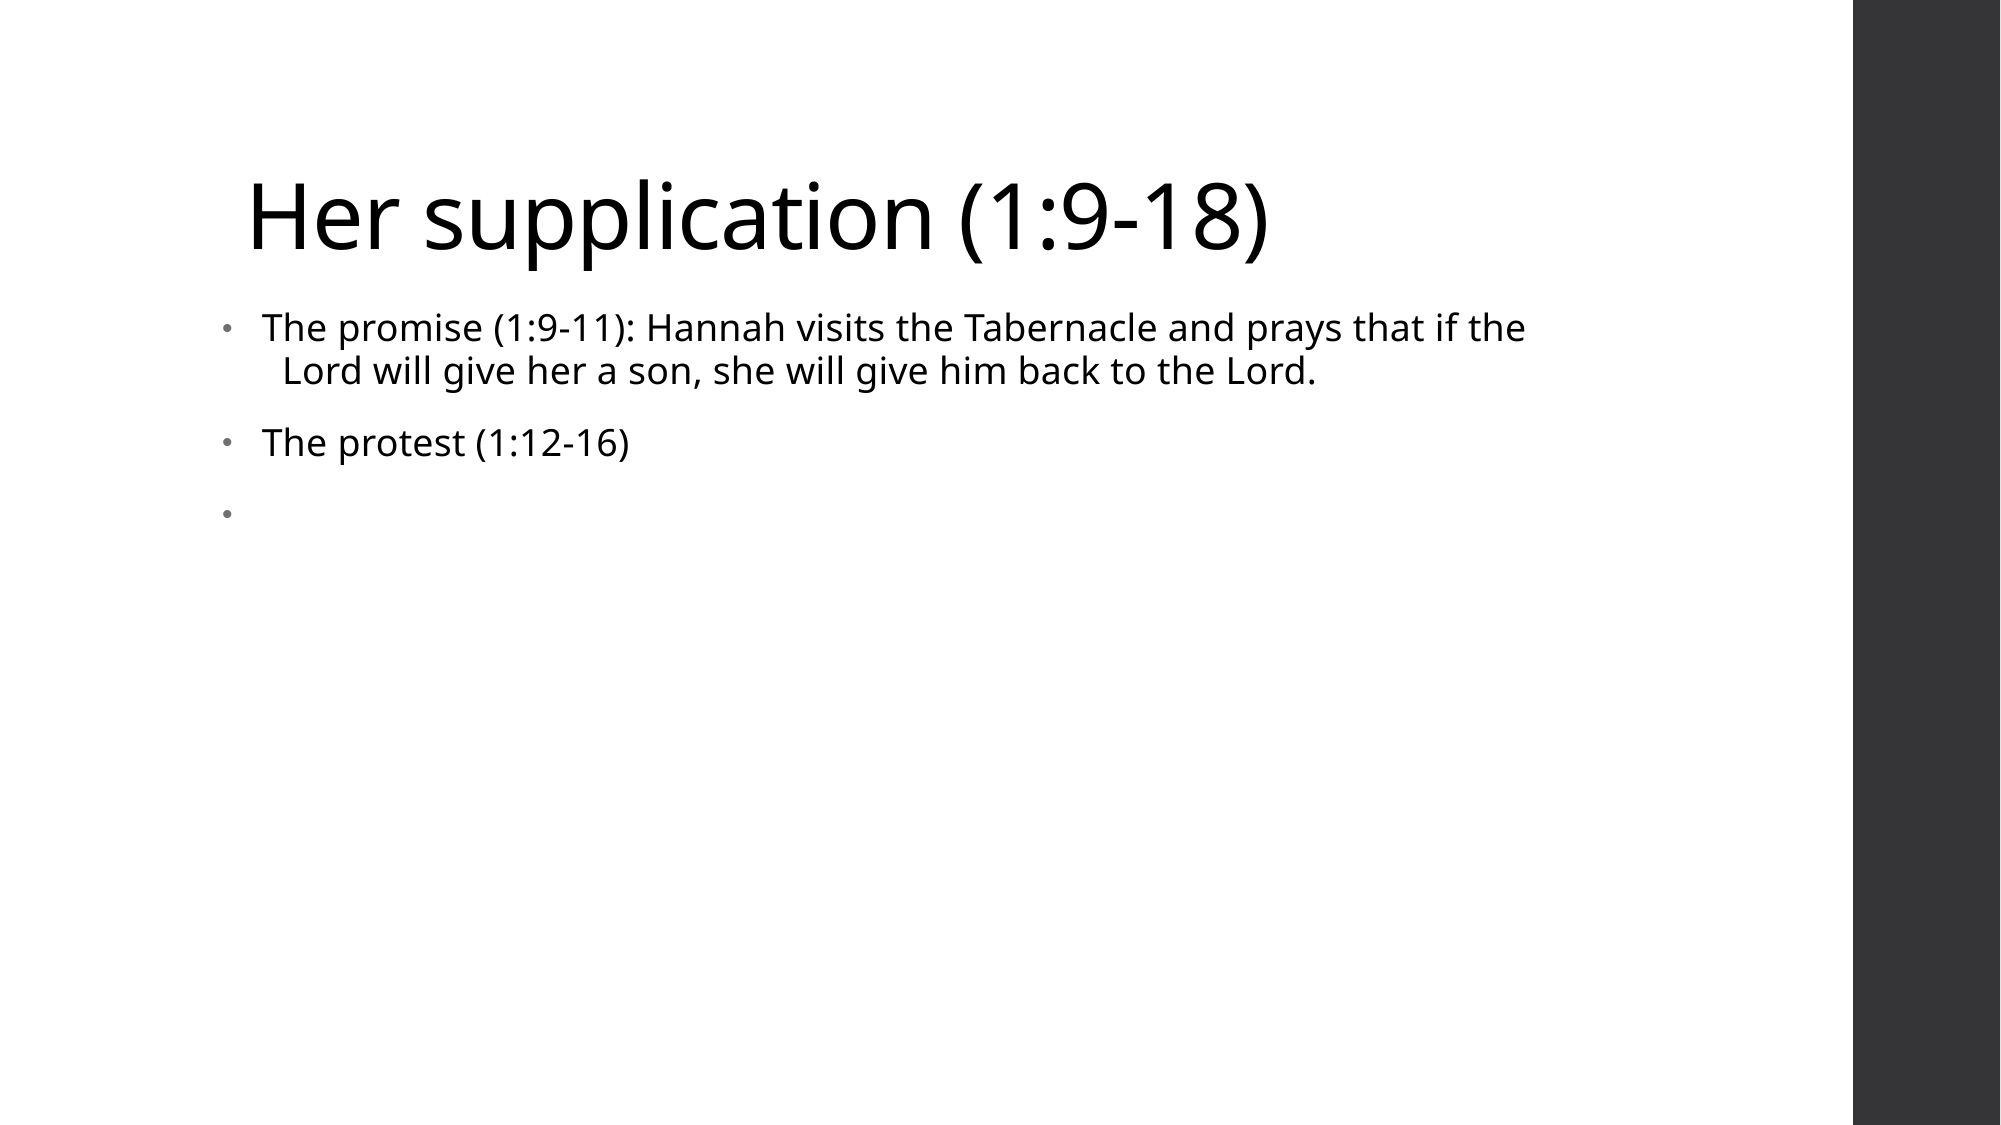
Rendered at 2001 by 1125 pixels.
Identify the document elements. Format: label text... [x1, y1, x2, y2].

title Her supplication (1:9-18) [206, 60, 1797, 278]
list The promise (1:9-11): Hannah visits the Tabernacle and prays that if the Lord will give her a son, she will give him back to the Lord. The protest (1:12-16) [206, 299, 1617, 1014]
